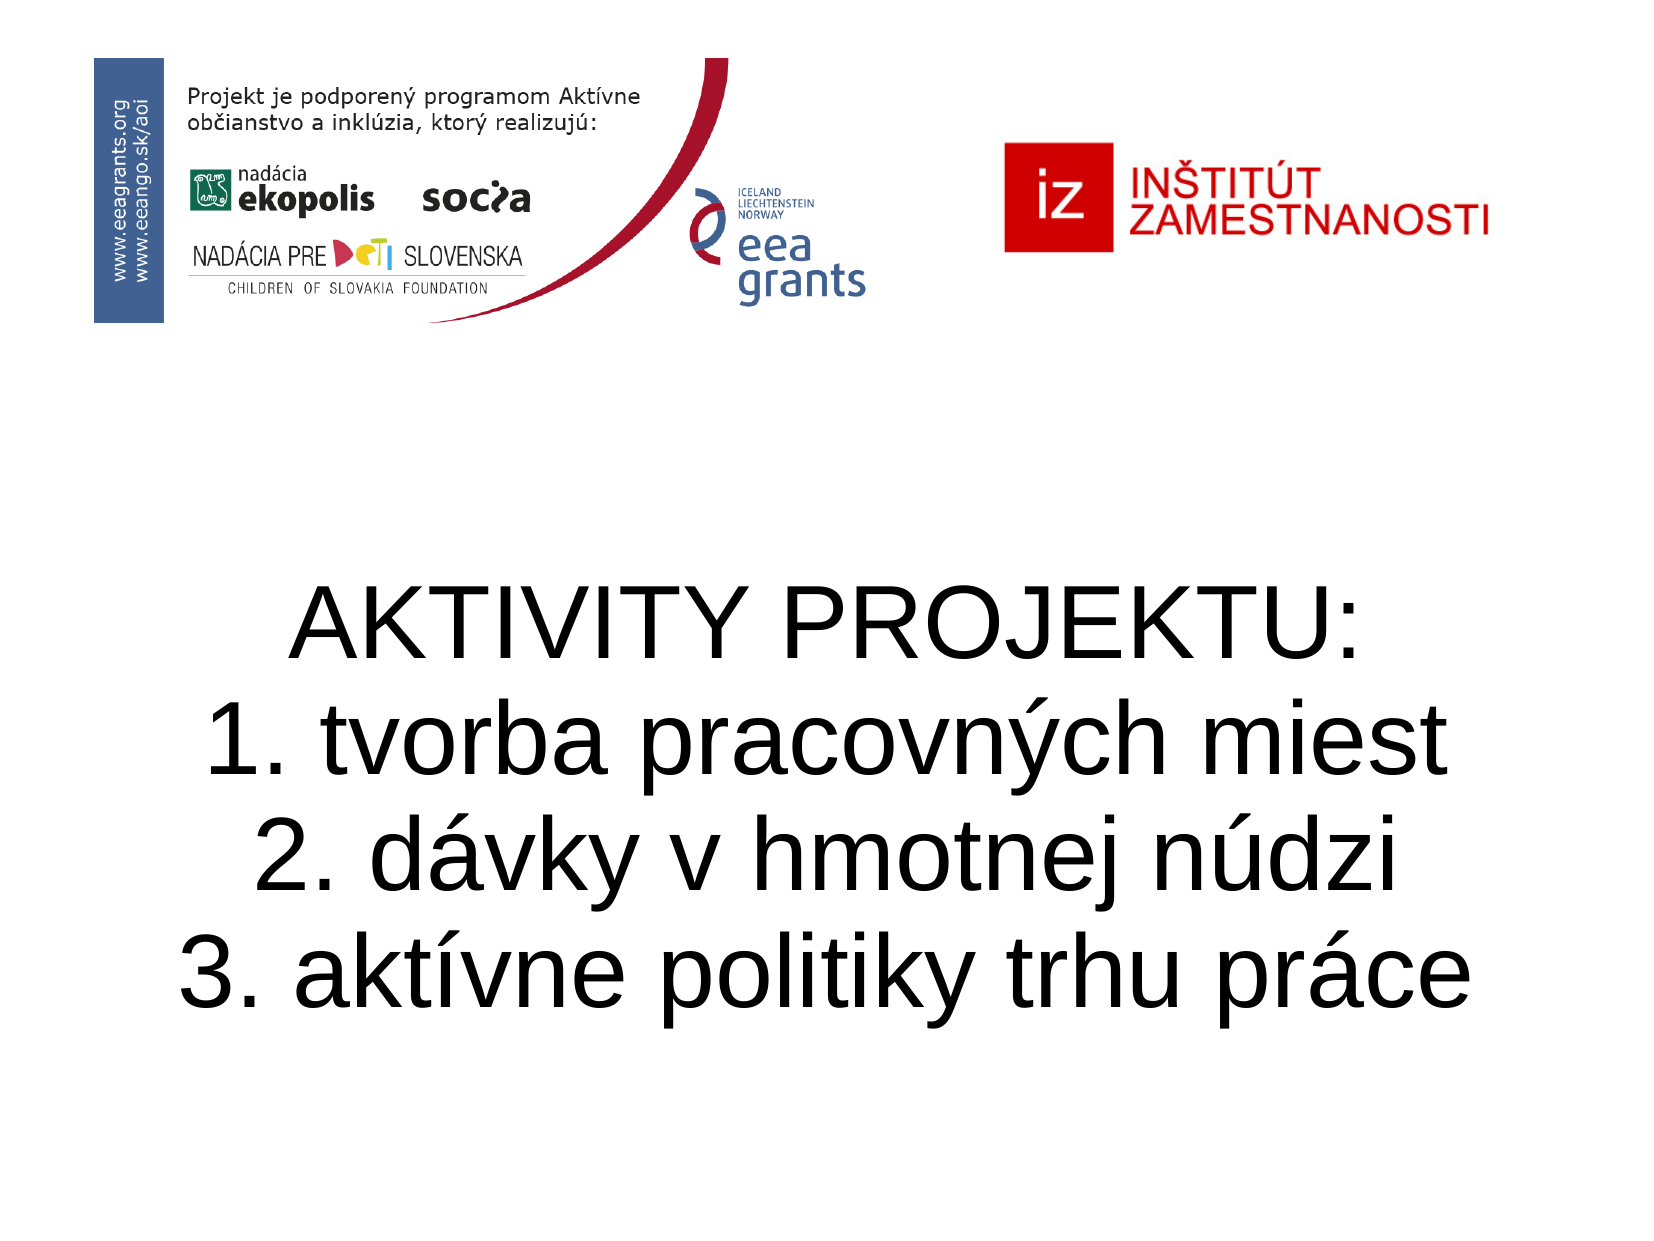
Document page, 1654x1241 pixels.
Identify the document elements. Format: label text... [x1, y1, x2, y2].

picture [94, 58, 887, 324]
picture [944, 47, 1548, 343]
subtitle AKTIVITY PROJEKTU: 1. tvorba pracovných miest 2. dávky v hmotnej núdzi 3. aktívne politiky trhu práce [82, 437, 1571, 1157]
